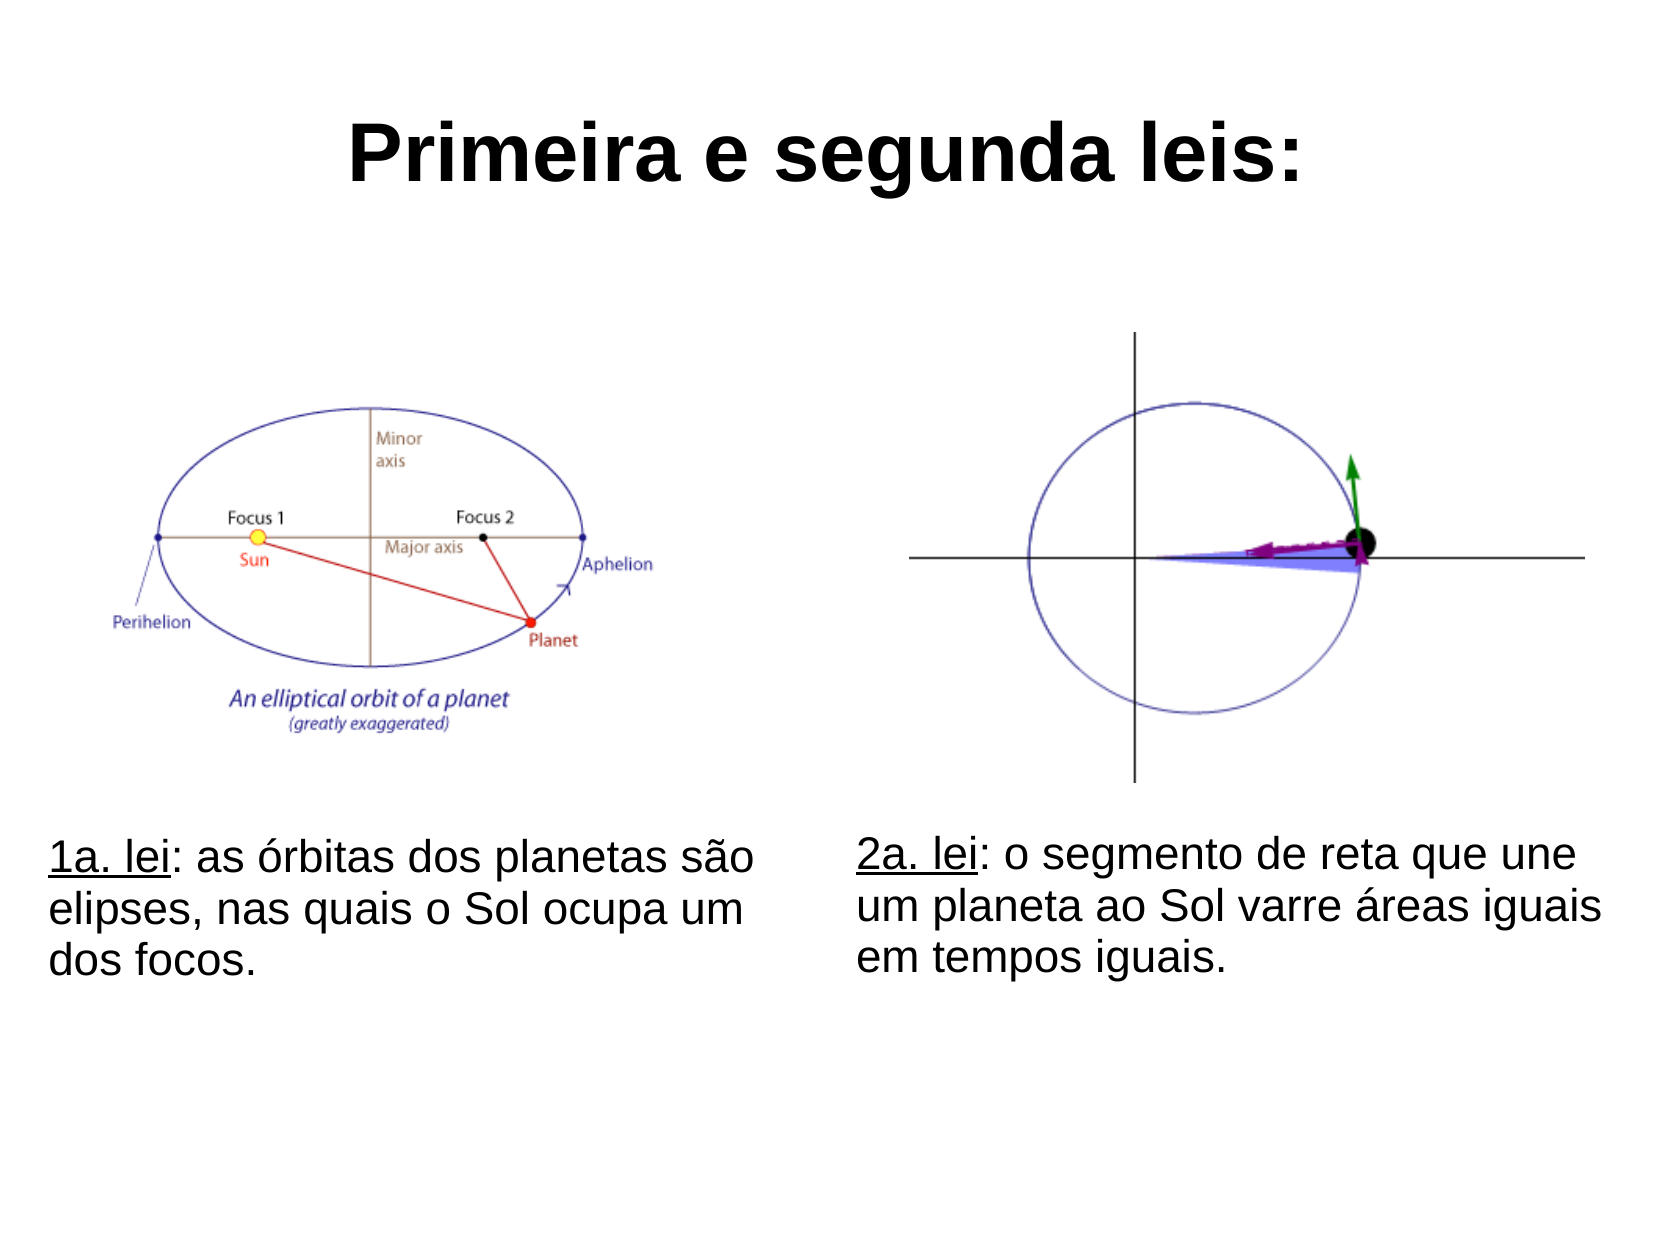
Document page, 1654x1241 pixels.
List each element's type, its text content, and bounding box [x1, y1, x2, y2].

title Primeira e segunda leis: [82, 49, 1571, 257]
text_box 2a. lei: o segmento de reta que une um planeta ao Sol varre áreas iguais em tempos iguais. [841, 820, 1617, 1007]
picture [909, 332, 1585, 783]
text_box 1a. lei: as órbitas dos planetas são elipses, nas quais o Sol ocupa um dos focos. [33, 823, 770, 1010]
picture [112, 390, 655, 752]
